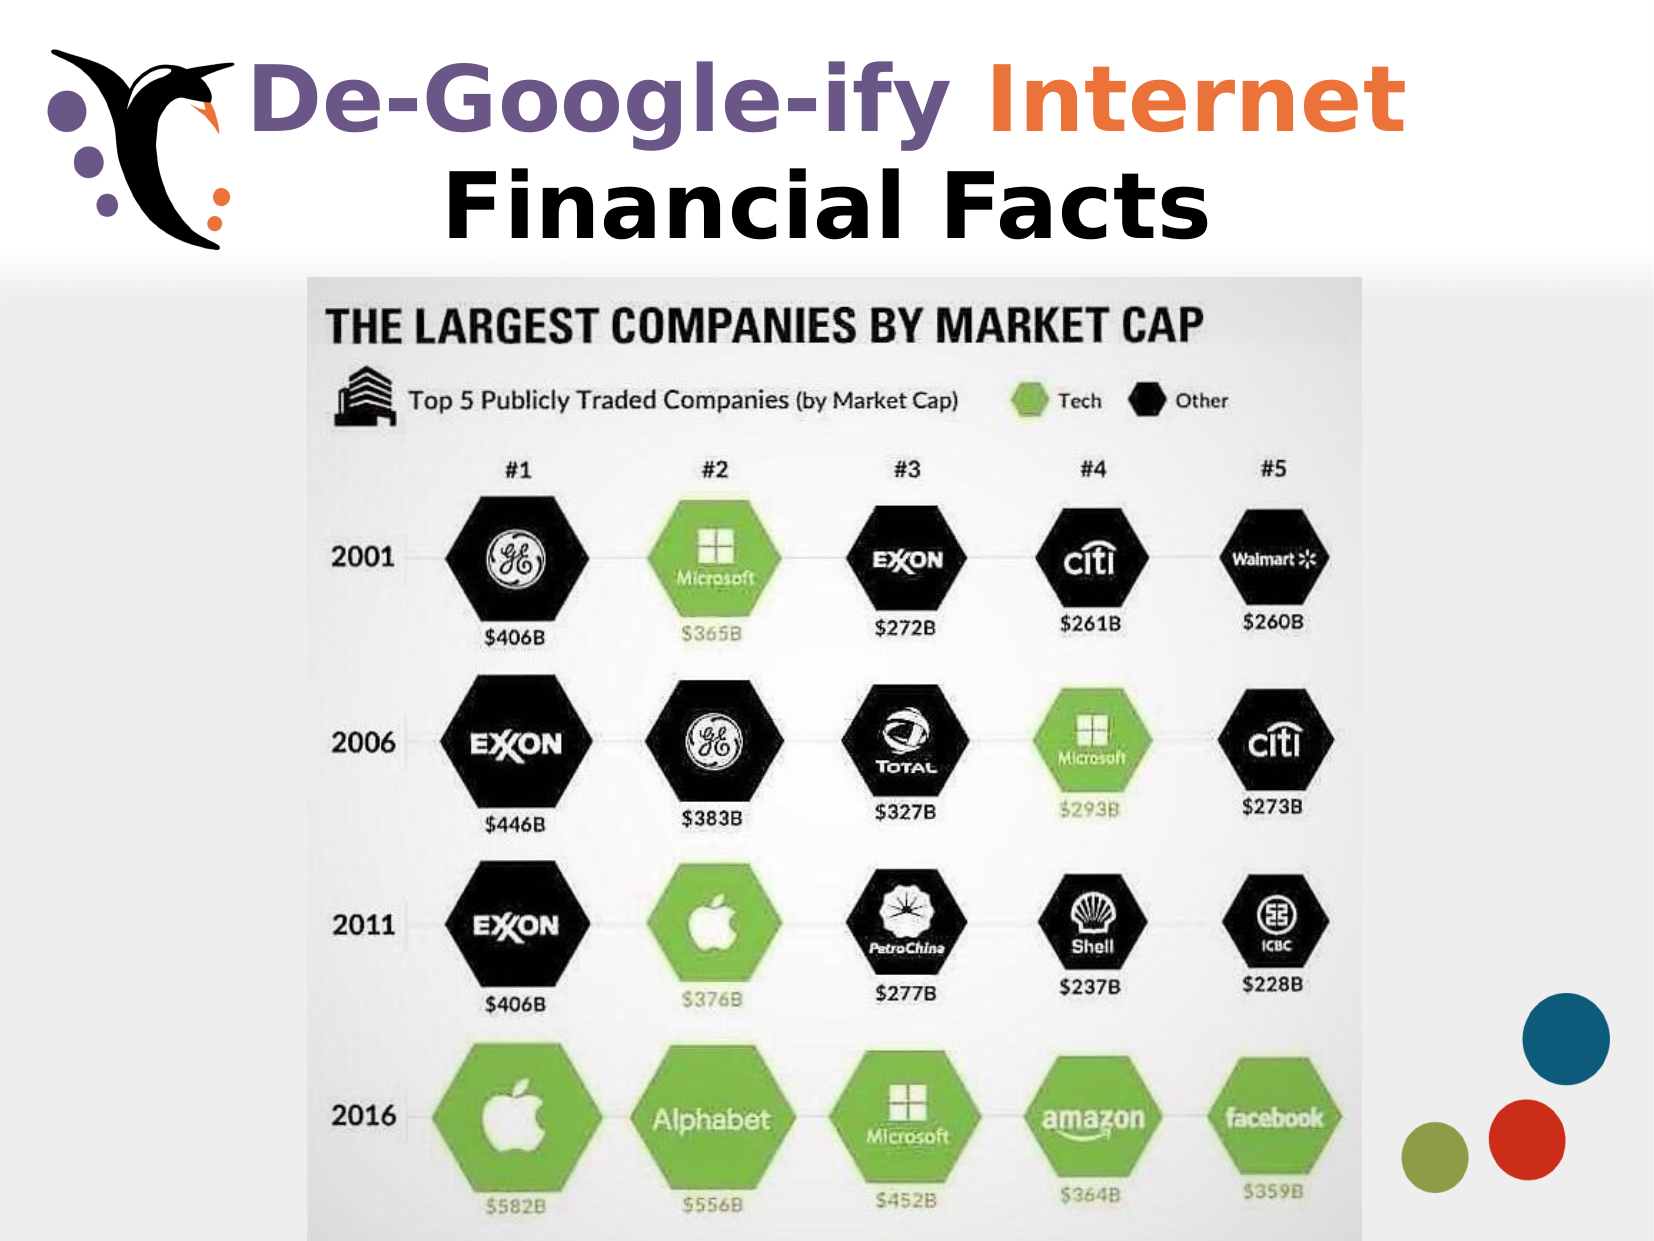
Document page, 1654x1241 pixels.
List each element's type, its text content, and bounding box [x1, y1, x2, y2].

picture [0, 0, 1654, 1241]
title De-Google-ify Internet Financial Facts [82, 45, 1571, 261]
